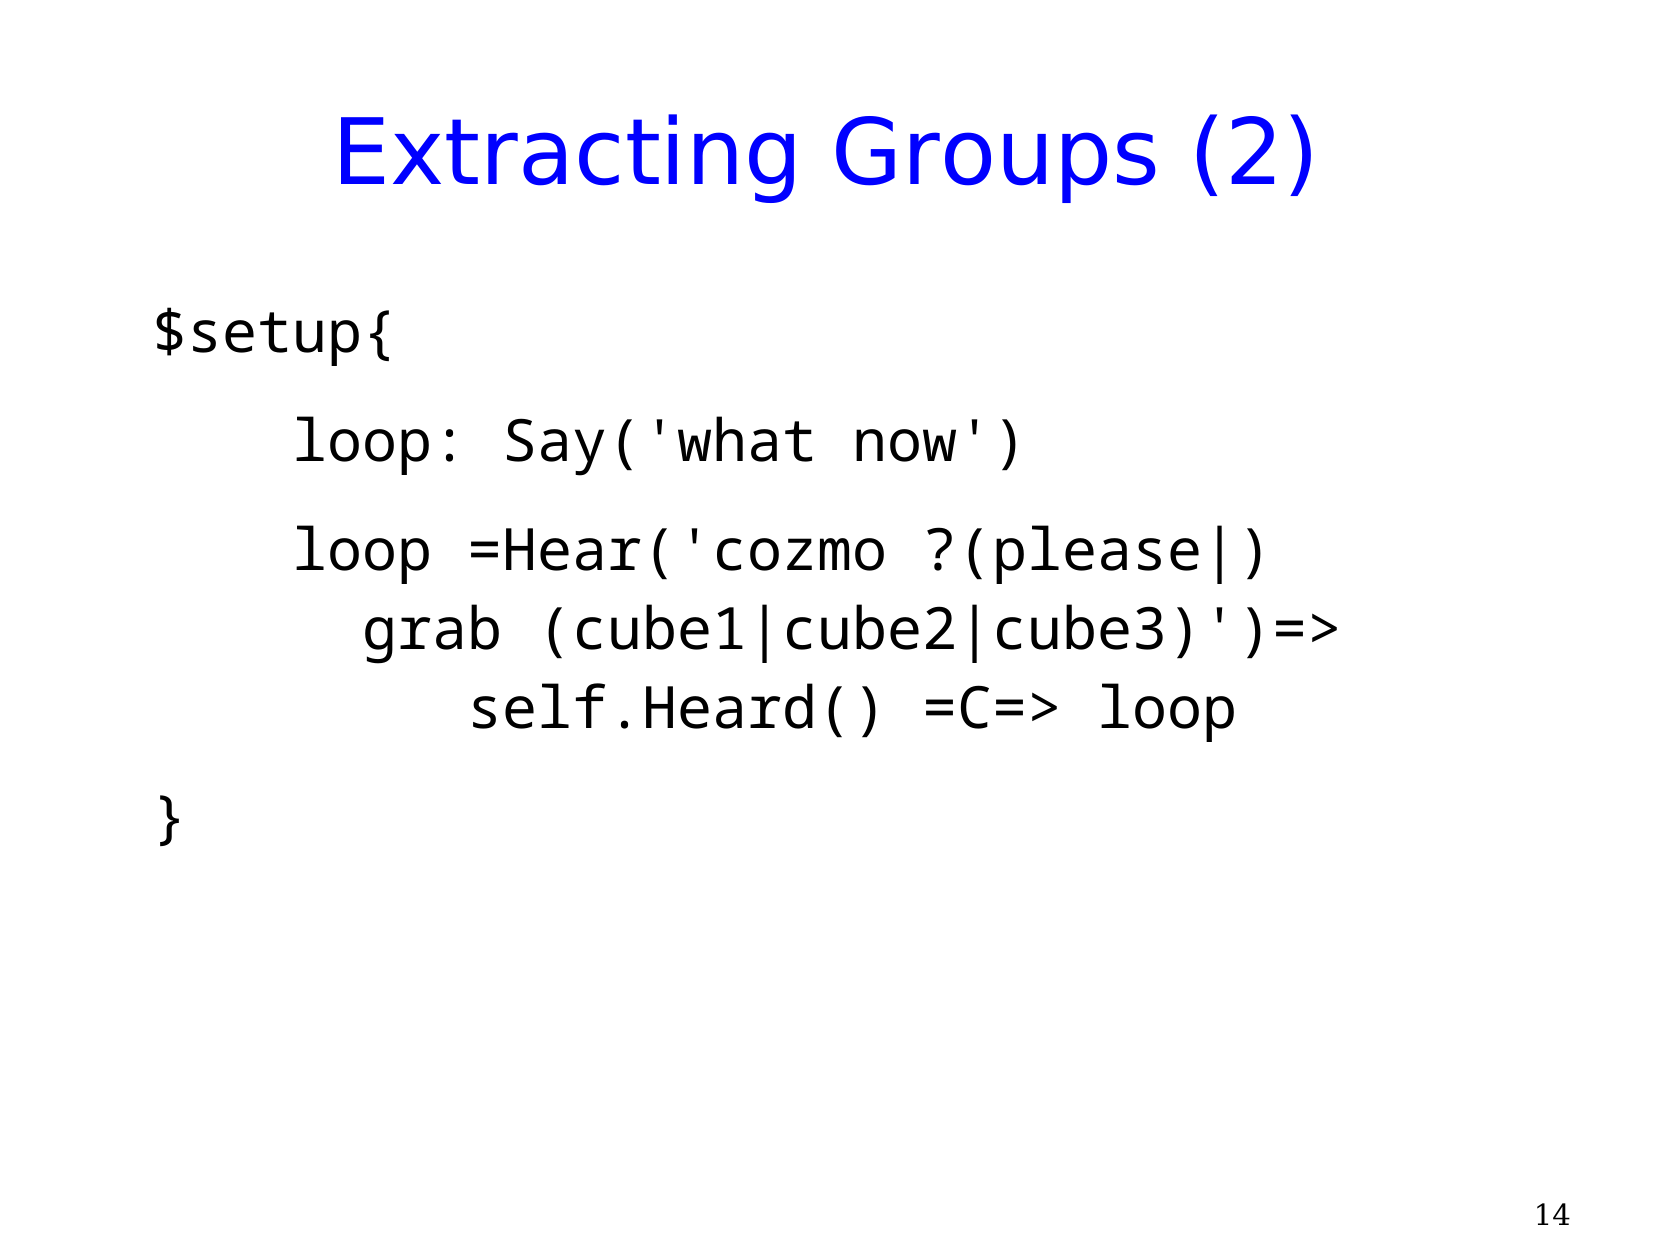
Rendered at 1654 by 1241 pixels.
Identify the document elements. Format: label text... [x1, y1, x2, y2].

title Extracting Groups (2) [82, 49, 1571, 257]
list $setup{ loop: Say('what now') loop =Hear('cozmo ?(please|) grab (cube1|cube2|cube3)')=> self.Heard() =C=> loop } [82, 290, 1571, 1109]
